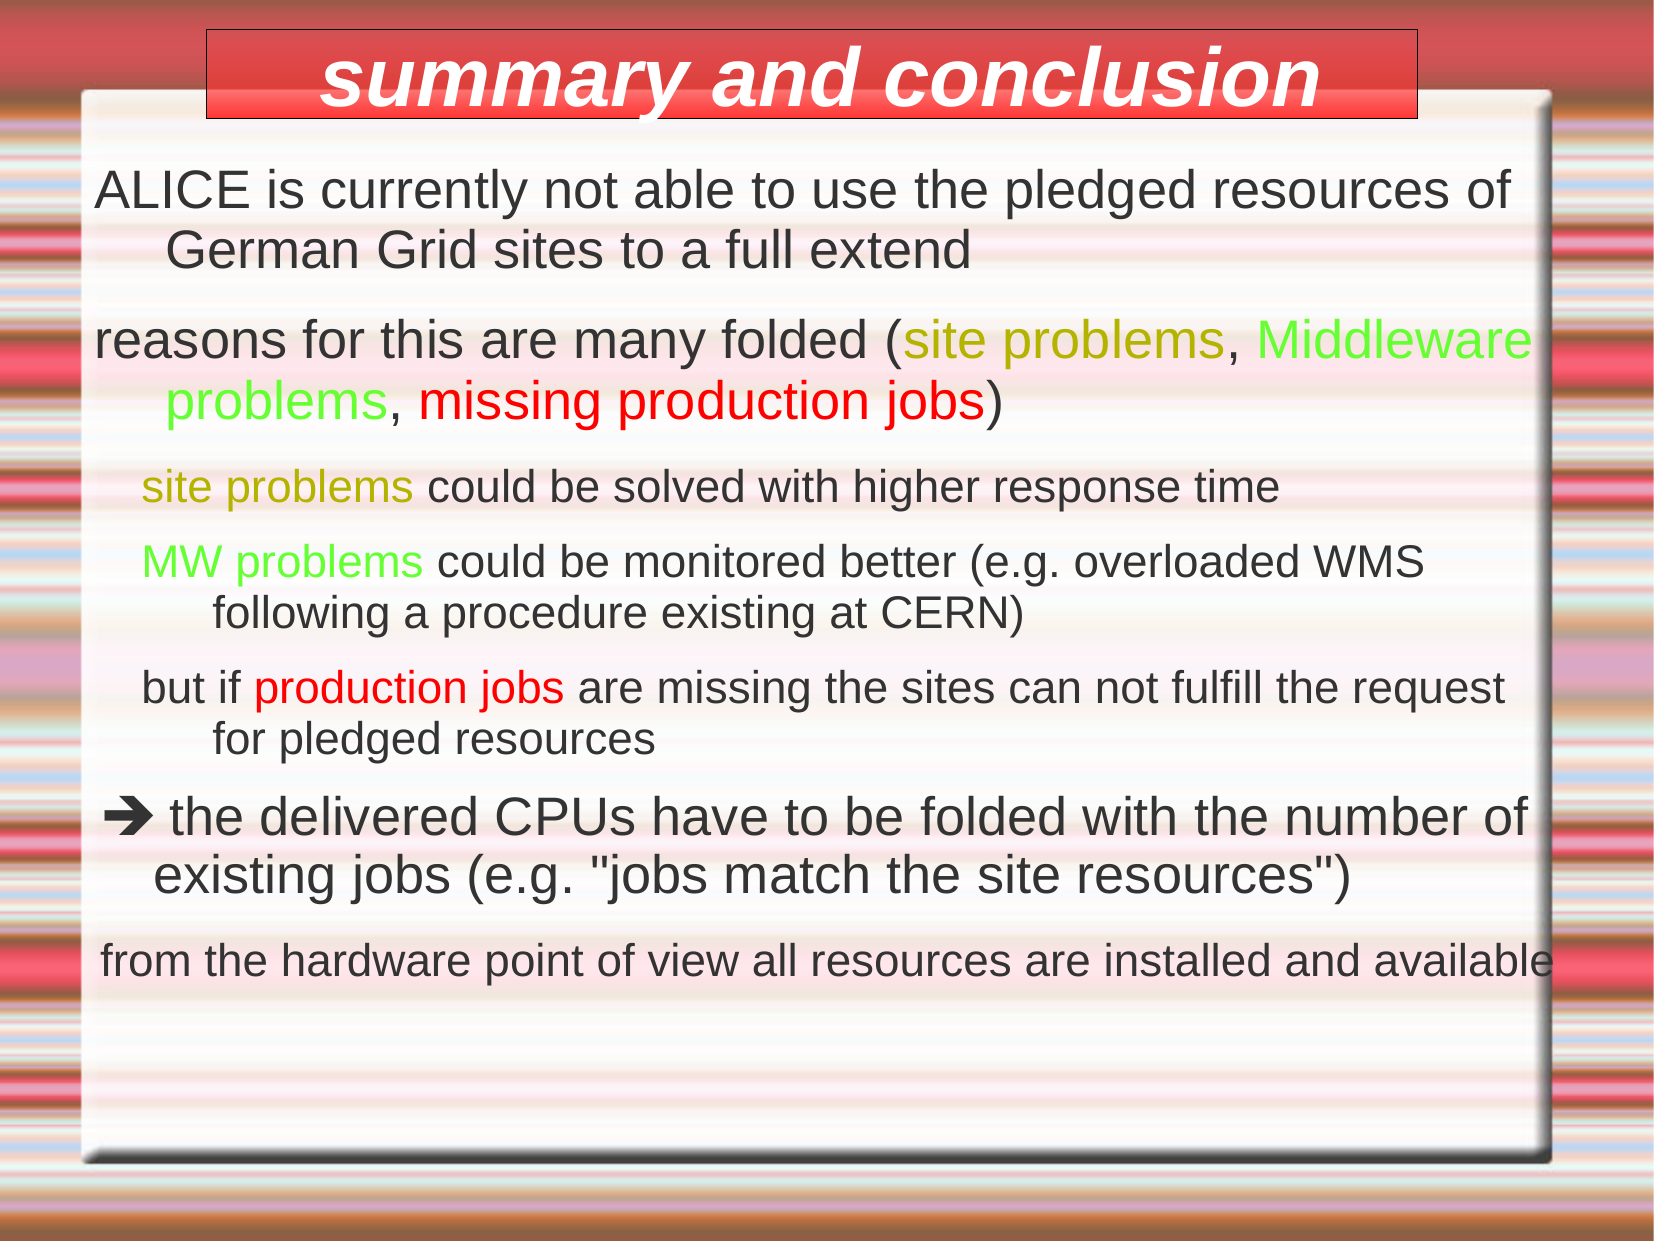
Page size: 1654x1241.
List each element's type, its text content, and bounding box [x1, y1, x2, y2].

title summary and conclusion [76, 29, 1565, 127]
picture [0, 0, 1654, 1241]
list ALICE is currently not able to use the pledged resources of German Grid sites to a full extend reasons for this are many folded (site problems, Middleware problems, missing production jobs) site problems could be solved with higher response time MW problems could be monitored better (e.g. overloaded WMS following a procedure existing at CERN) but if production jobs are missing the sites can not fulfill the request for pledged resources  the delivered CPUs have to be folded with the number of existing jobs (e.g. "jobs match the site resources") from the hardware point of view all resources are installed and available [82, 159, 1571, 1128]
